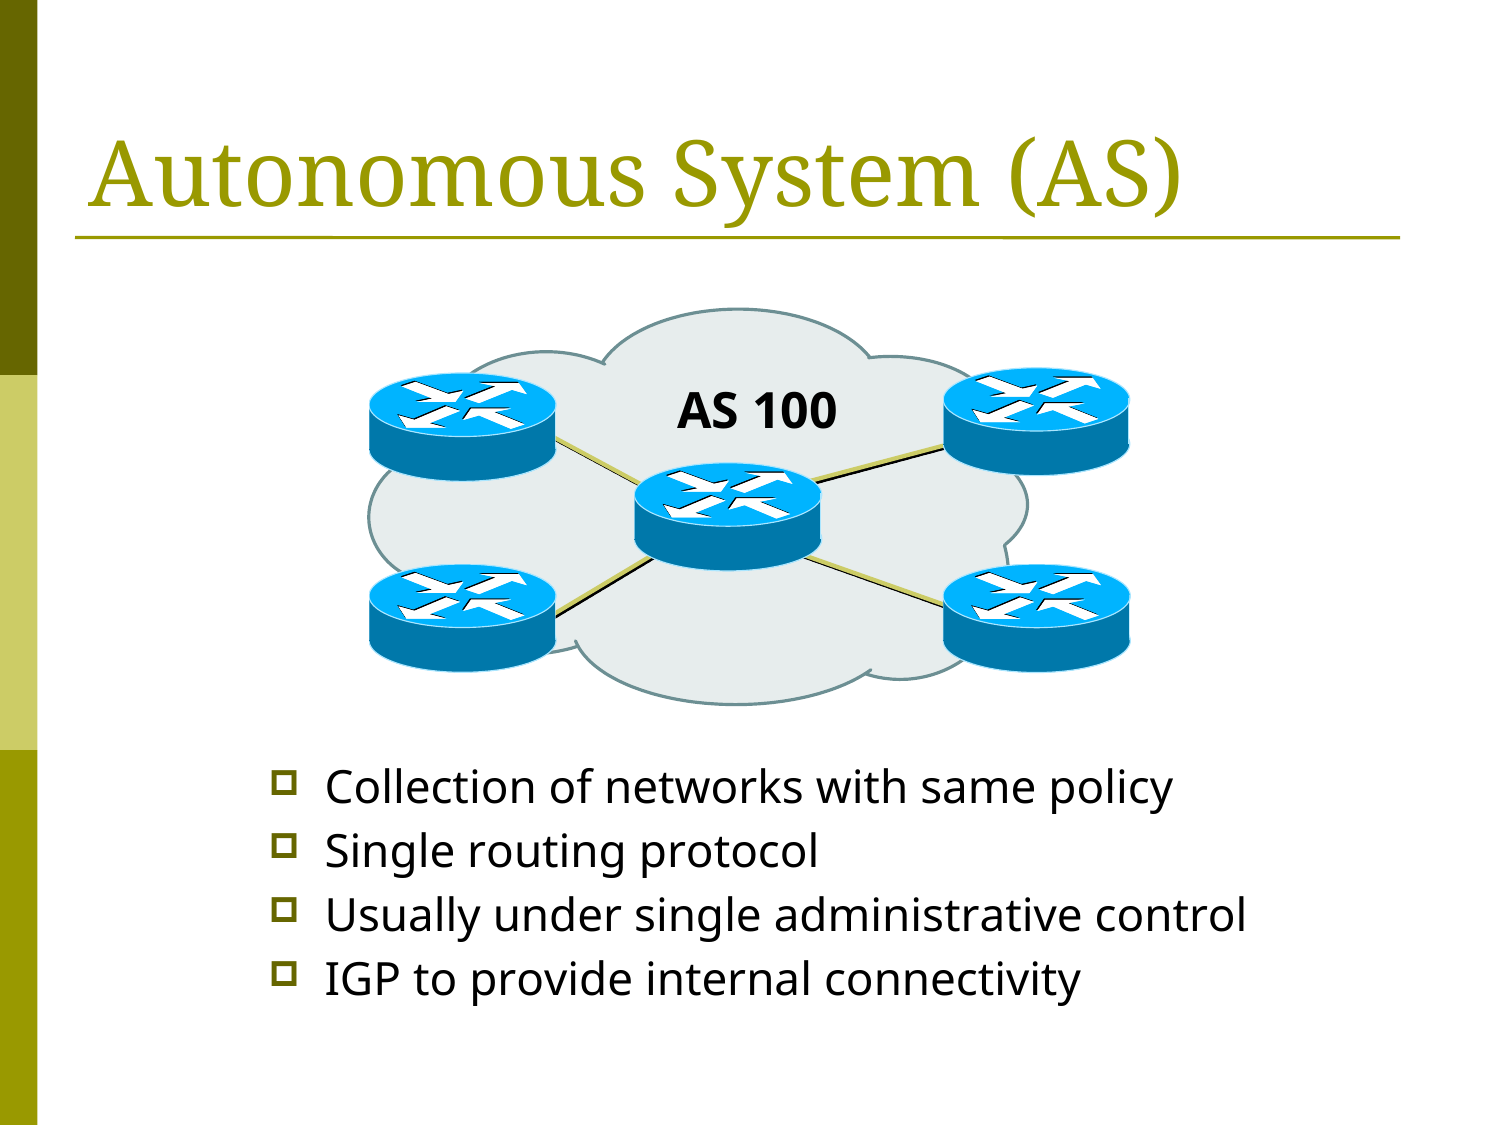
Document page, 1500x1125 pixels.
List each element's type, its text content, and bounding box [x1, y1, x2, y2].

picture [1041, 574, 1099, 593]
picture [978, 573, 1035, 593]
picture [975, 598, 1031, 618]
text_box AS 100 [664, 379, 851, 439]
picture [365, 305, 1133, 711]
picture [1038, 600, 1096, 619]
title Autonomous System (AS) [75, 45, 1426, 233]
list Collection of networks with same policy Single routing protocol Usually under single administrative control IGP to provide internal connectivity [117, 674, 1400, 1093]
